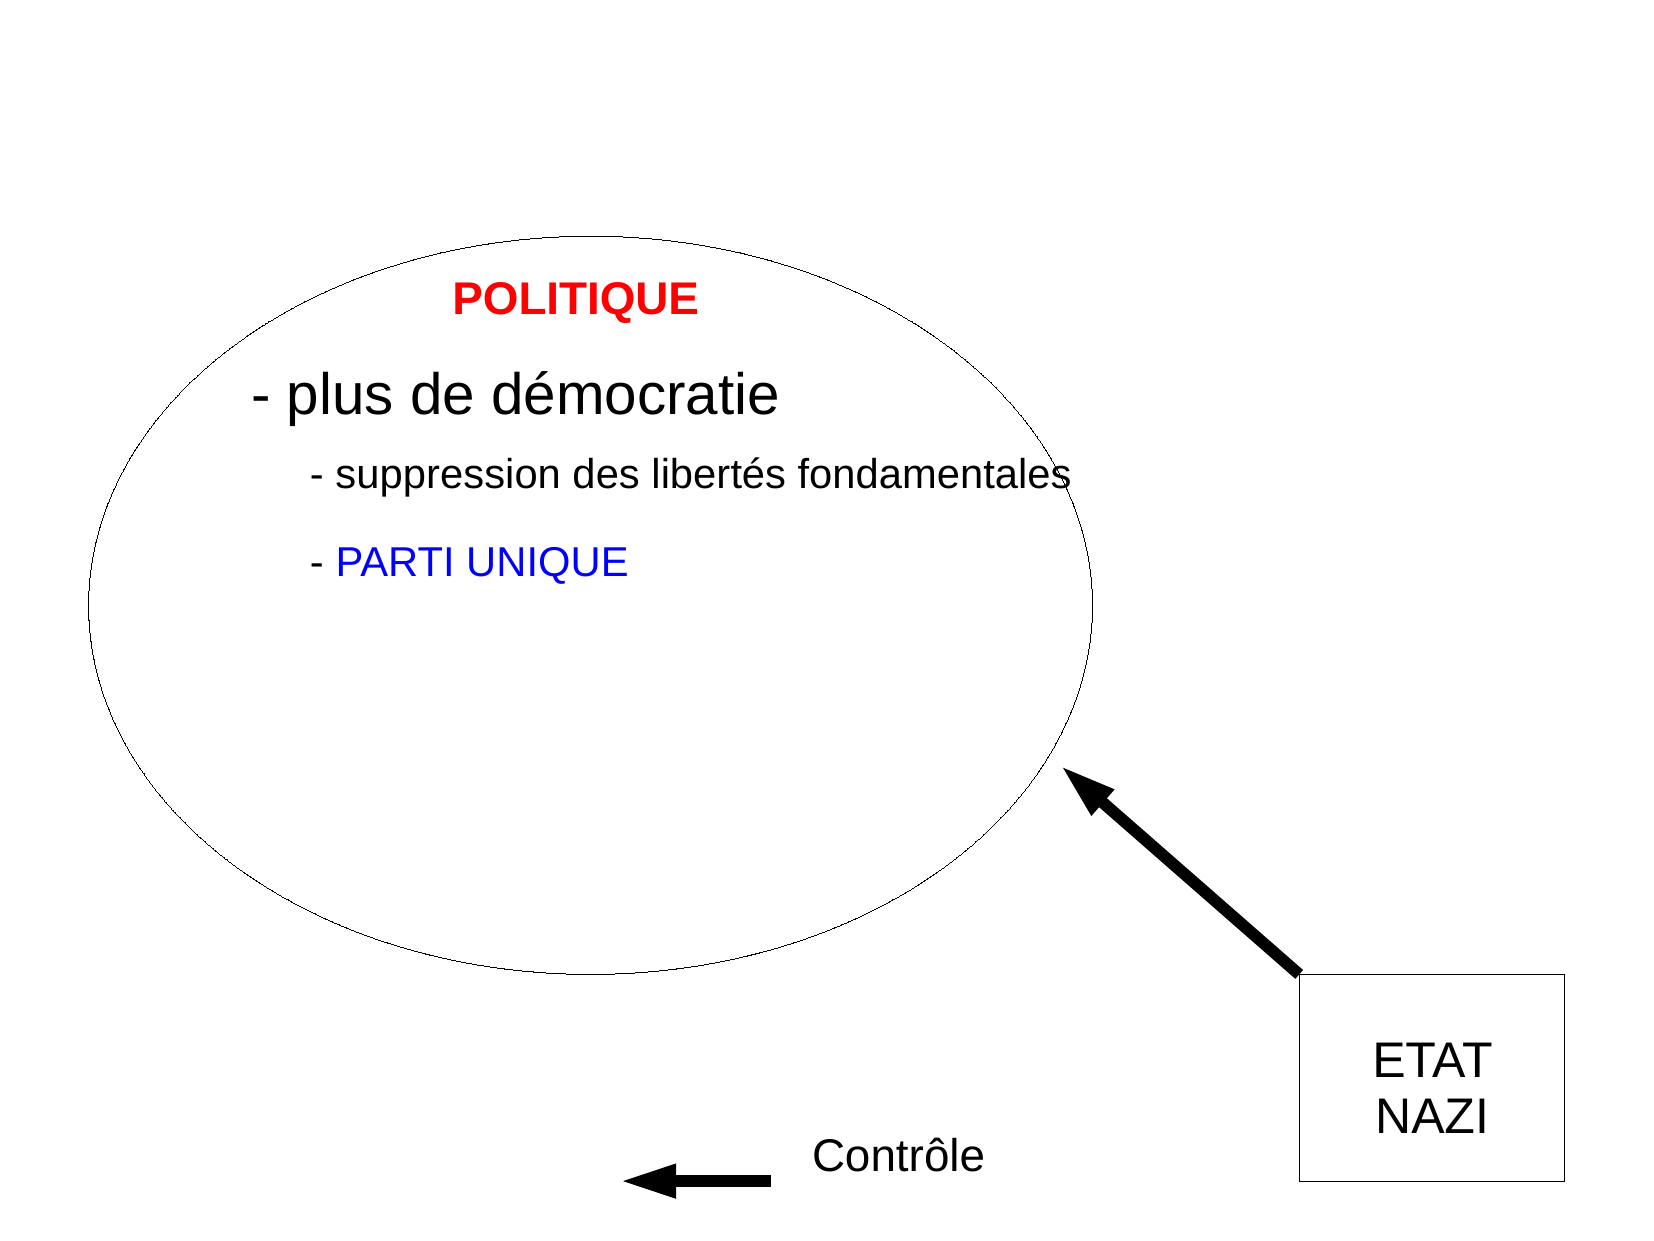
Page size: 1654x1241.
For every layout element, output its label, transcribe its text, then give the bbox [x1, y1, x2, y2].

text_box - PARTI UNIQUE [295, 531, 655, 594]
text_box - plus de démocratie [236, 354, 1034, 434]
text_box - suppression des libertés fondamentales [295, 442, 1123, 505]
text_box Contrôle [797, 1122, 1123, 1188]
text_box POLITIQUE [265, 265, 886, 333]
text_box ETAT NAZI [1299, 1025, 1565, 1152]
